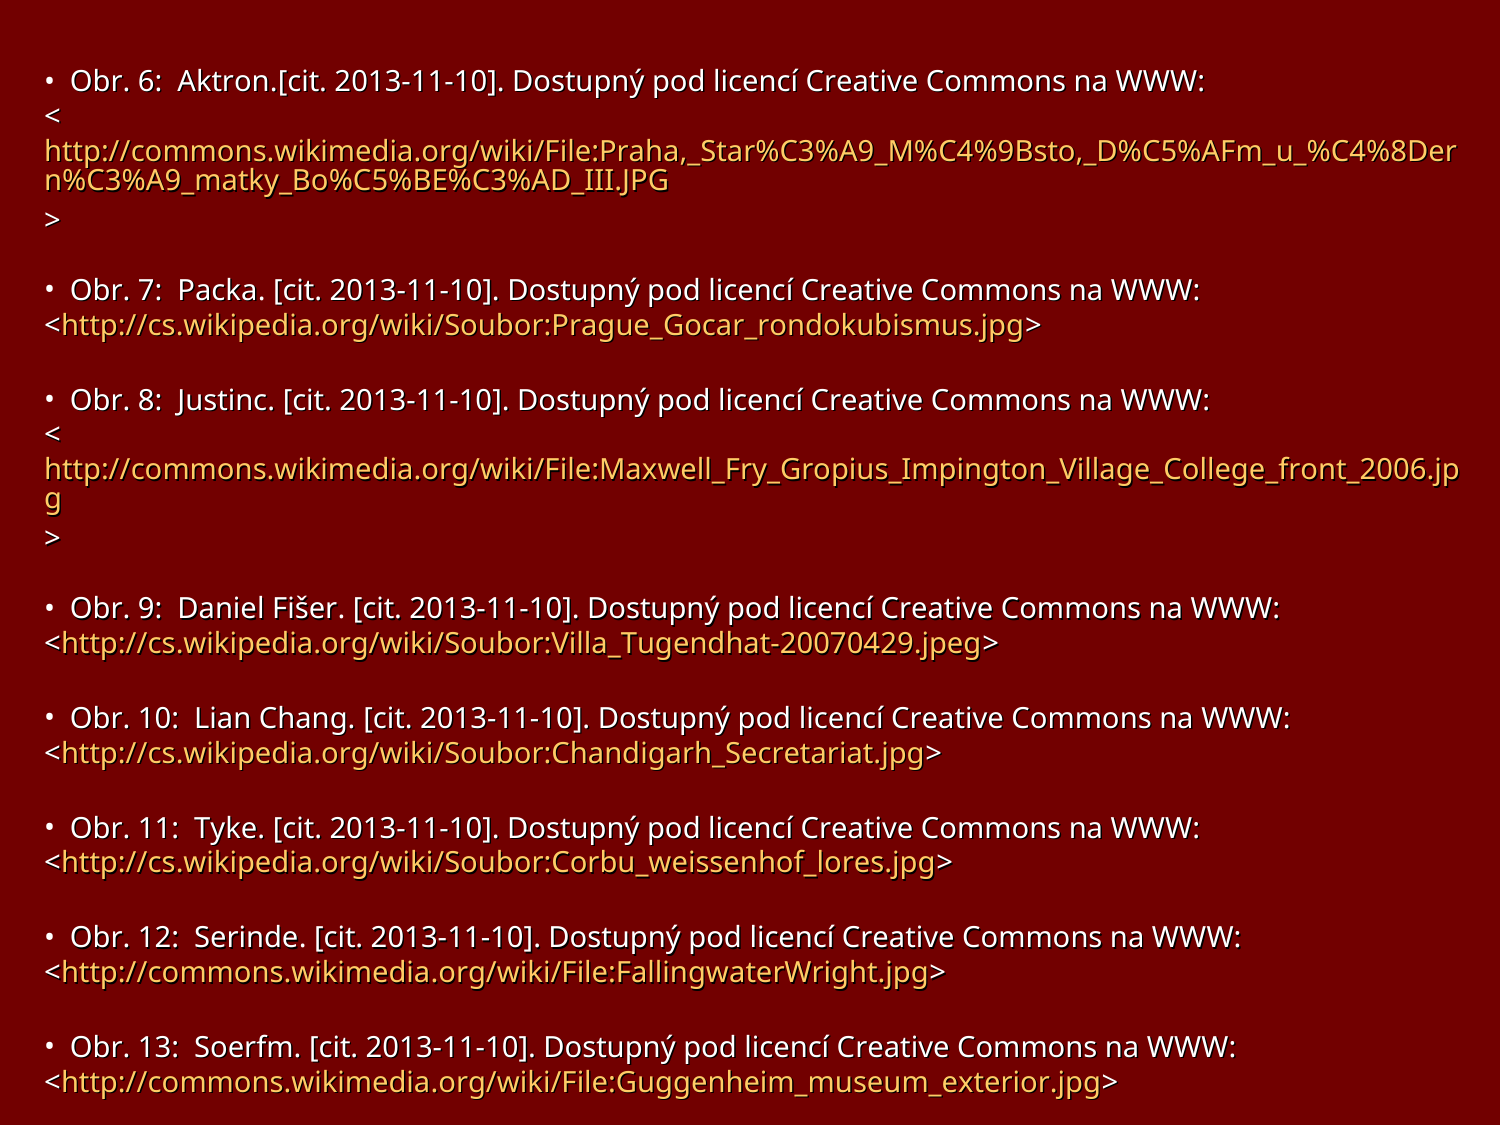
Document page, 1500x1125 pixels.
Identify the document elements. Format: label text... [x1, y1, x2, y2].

text_box Obr. 6: Aktron.[cit. 2013-11-10]. Dostupný pod licencí Creative Commons na WWW: <http://commons.wikimedia.org/wiki/File:Praha,_Star%C3%A9_M%C4%9Bsto,_D%C5%AFm_u_%C4%8Dern%C3%A9_matky_Bo%C5%BE%C3%AD_III.JPG> Obr. 7: Packa. [cit. 2013-11-10]. Dostupný pod licencí Creative Commons na WWW: <http://cs.wikipedia.org/wiki/Soubor:Prague_Gocar_rondokubismus.jpg> Obr. 8: Justinc. [cit. 2013-11-10]. Dostupný pod licencí Creative Commons na WWW: <http://commons.wikimedia.org/wiki/File:Maxwell_Fry_Gropius_Impington_Village_College_front_2006.jpg> Obr. 9: Daniel Fišer. [cit. 2013-11-10]. Dostupný pod licencí Creative Commons na WWW: <http://cs.wikipedia.org/wiki/Soubor:Villa_Tugendhat-20070429.jpeg> Obr. 10: Lian Chang. [cit. 2013-11-10]. Dostupný pod licencí Creative Commons na WWW: <http://cs.wikipedia.org/wiki/Soubor:Chandigarh_Secretariat.jpg> Obr. 11: Tyke. [cit. 2013-11-10]. Dostupný pod licencí Creative Commons na WWW: <http://cs.wikipedia.org/wiki/Soubor:Corbu_weissenhof_lores.jpg> Obr. 12: Serinde. [cit. 2013-11-10]. Dostupný pod licencí Creative Commons na WWW: <http://commons.wikimedia.org/wiki/File:FallingwaterWright.jpg> Obr. 13: Soerfm. [cit. 2013-11-10]. Dostupný pod licencí Creative Commons na WWW: <http://commons.wikimedia.org/wiki/File:Guggenheim_museum_exterior.jpg> Obr. 14: BArchBot. [cit. 2013-11-10]. Dostupný pod licencí Creative Commons na WWW: <http://cs.wikipedia.org/wiki/Soubor:Bundesarchiv_Bild_146-1985-064-24A,_Berlin,_Neue_Reichskanzlei,_Gartenfront.jpg> [29, 54, 1483, 1125]
